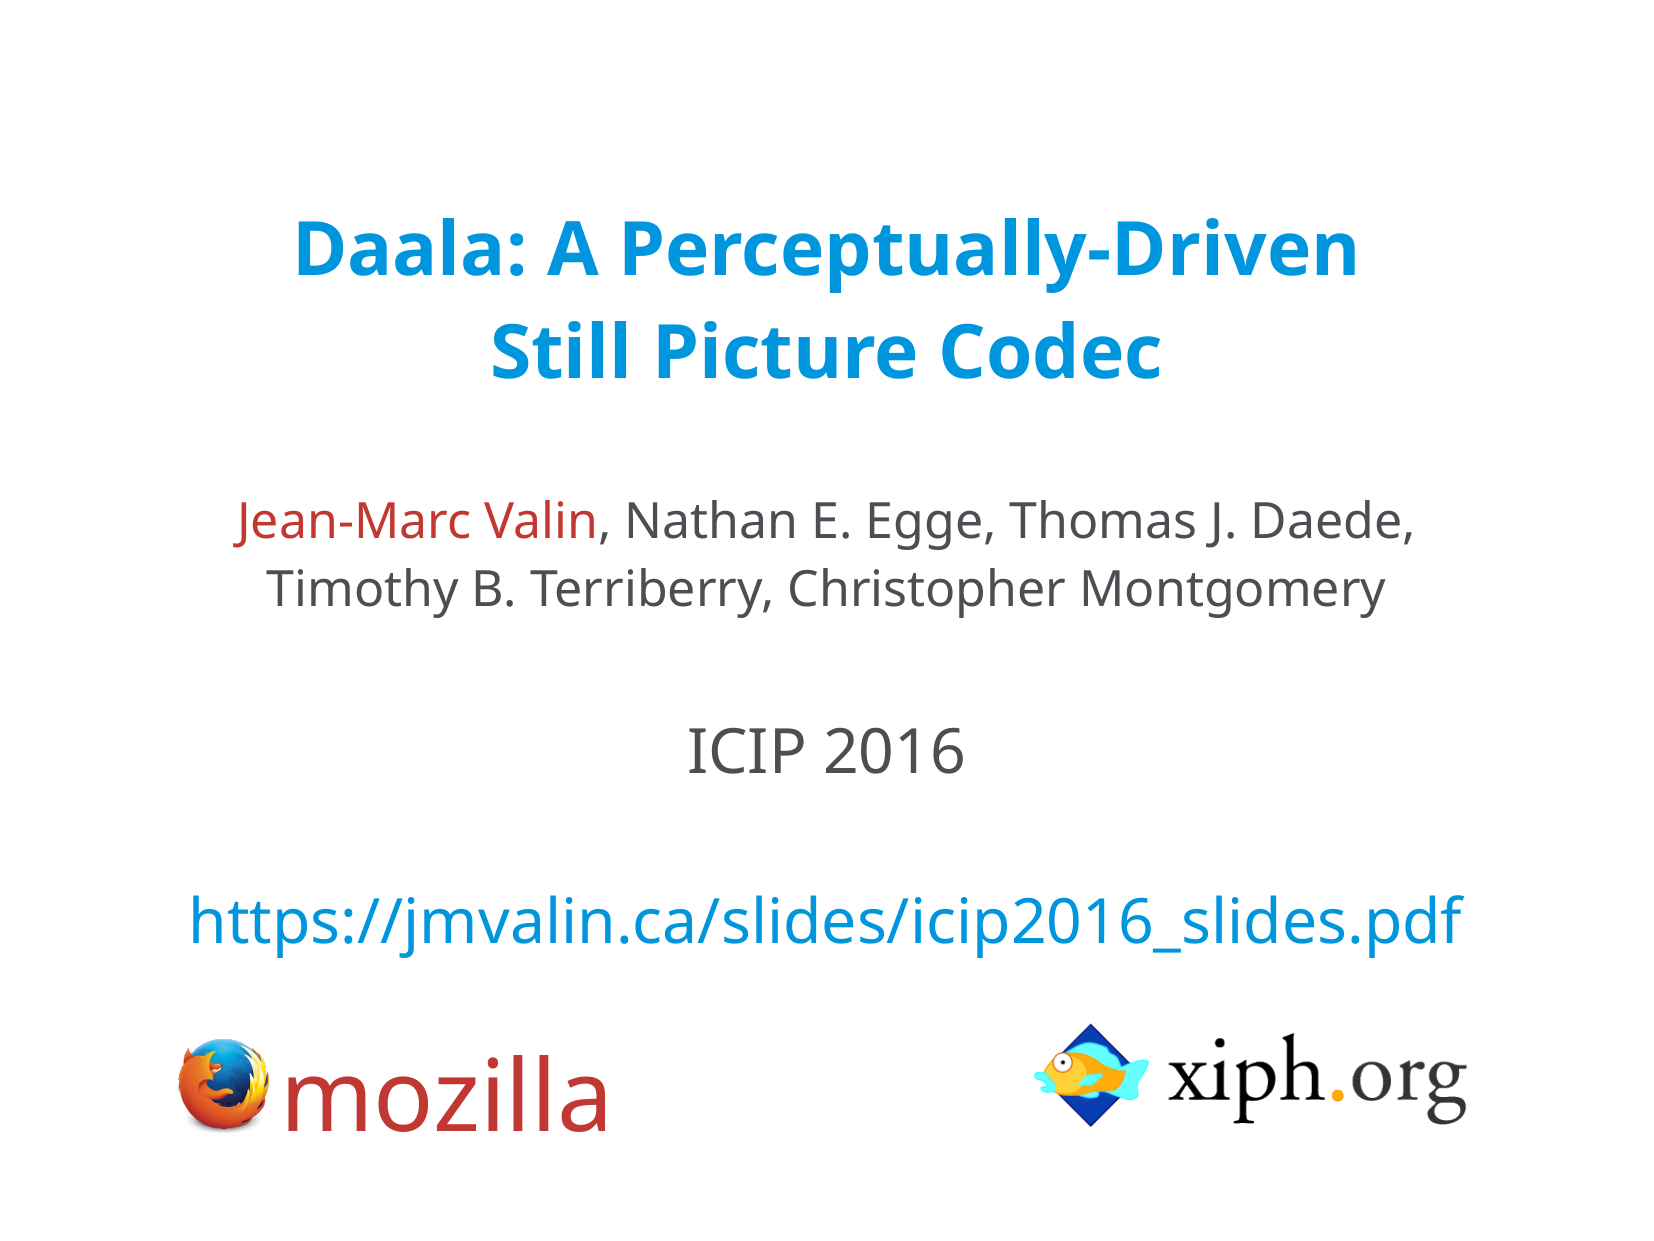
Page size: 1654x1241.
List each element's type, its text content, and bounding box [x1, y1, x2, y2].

picture [177, 1038, 270, 1134]
text_box mozilla [265, 1016, 625, 1152]
picture [1003, 991, 1505, 1164]
subtitle Daala: A Perceptually-Driven Still Picture Codec Jean-Marc Valin, Nathan E. Egge, Thomas J. Daede, Timothy B. Terriberry, Christopher Montgomery ICIP 2016 https://jmvalin.ca/slides/icip2016_slides.pdf [82, 147, 1571, 1010]
